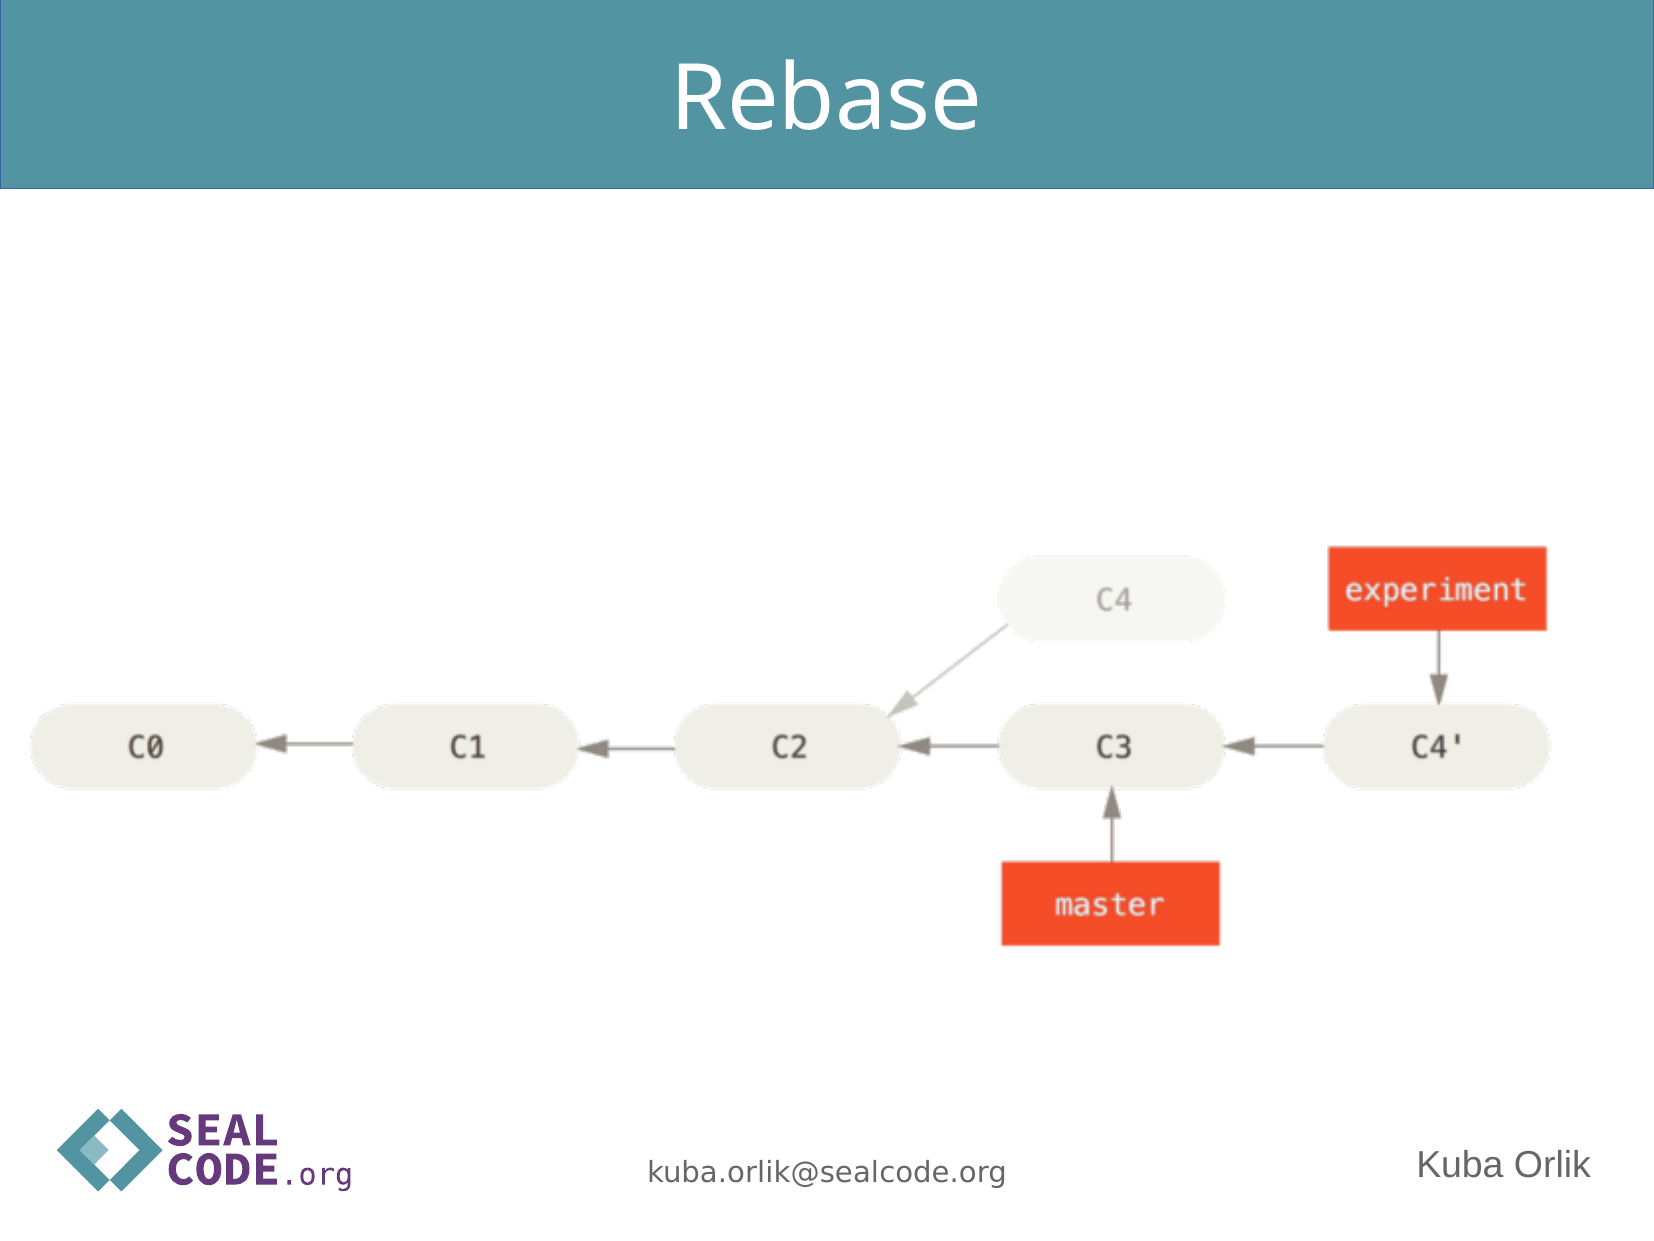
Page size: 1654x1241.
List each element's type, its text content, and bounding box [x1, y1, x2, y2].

picture [0, 517, 1575, 974]
title Rebase [82, 0, 1571, 190]
